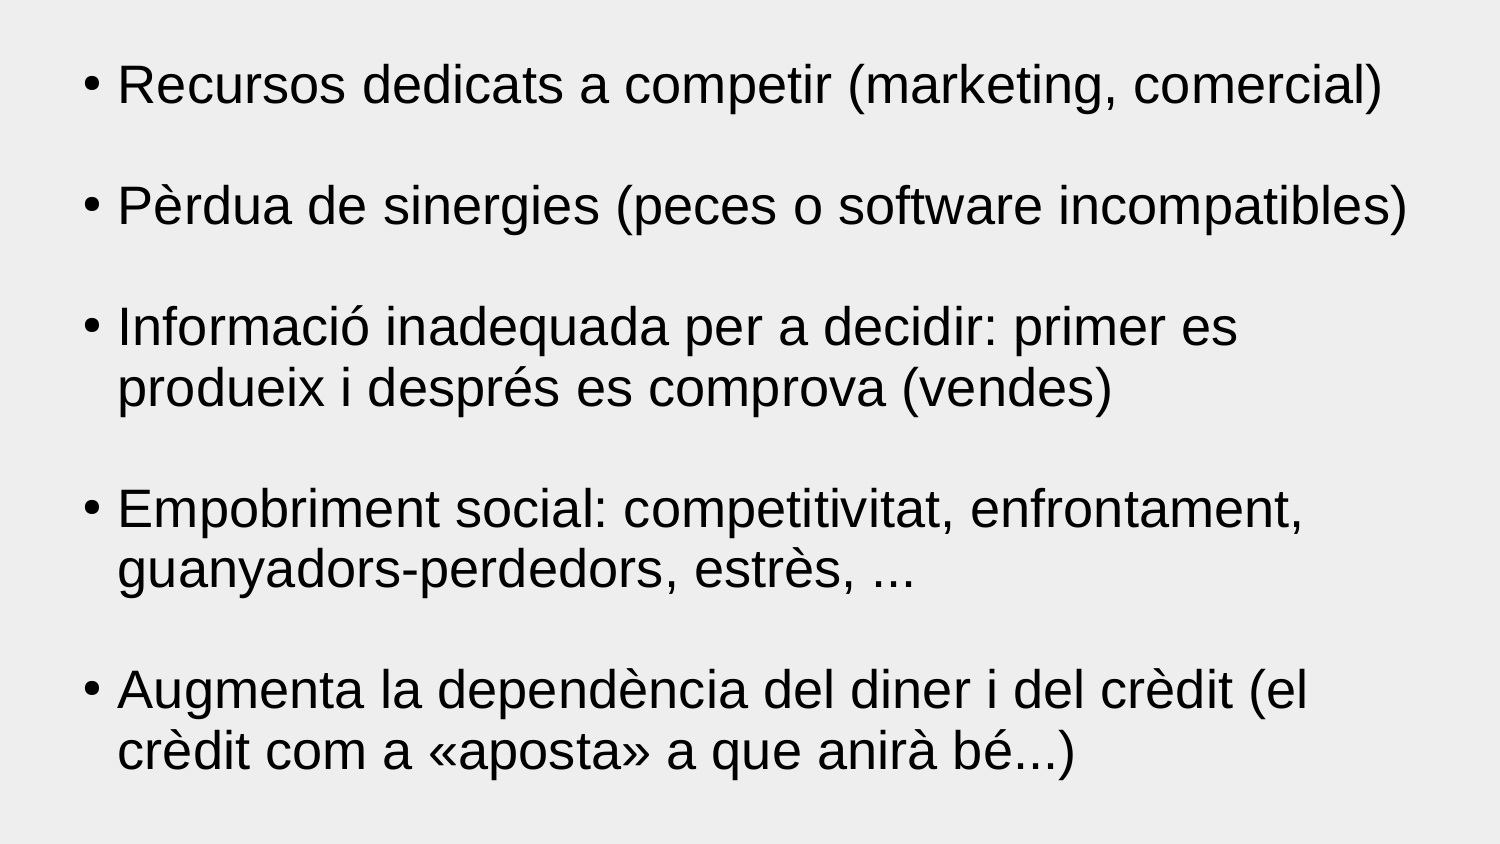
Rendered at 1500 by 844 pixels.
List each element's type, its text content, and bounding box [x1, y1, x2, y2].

text_box Recursos dedicats a competir (marketing, comercial) Pèrdua de sinergies (peces o software incompatibles) Informació inadequada per a decidir: primer es produeix i després es comprova (vendes) Empobriment social: competitivitat, enfrontament, guanyadors-perdedors, estrès, ... Augmenta la dependència del diner i del crèdit (el crèdit com a «aposta» a que anirà bé...) [67, 47, 1453, 792]
